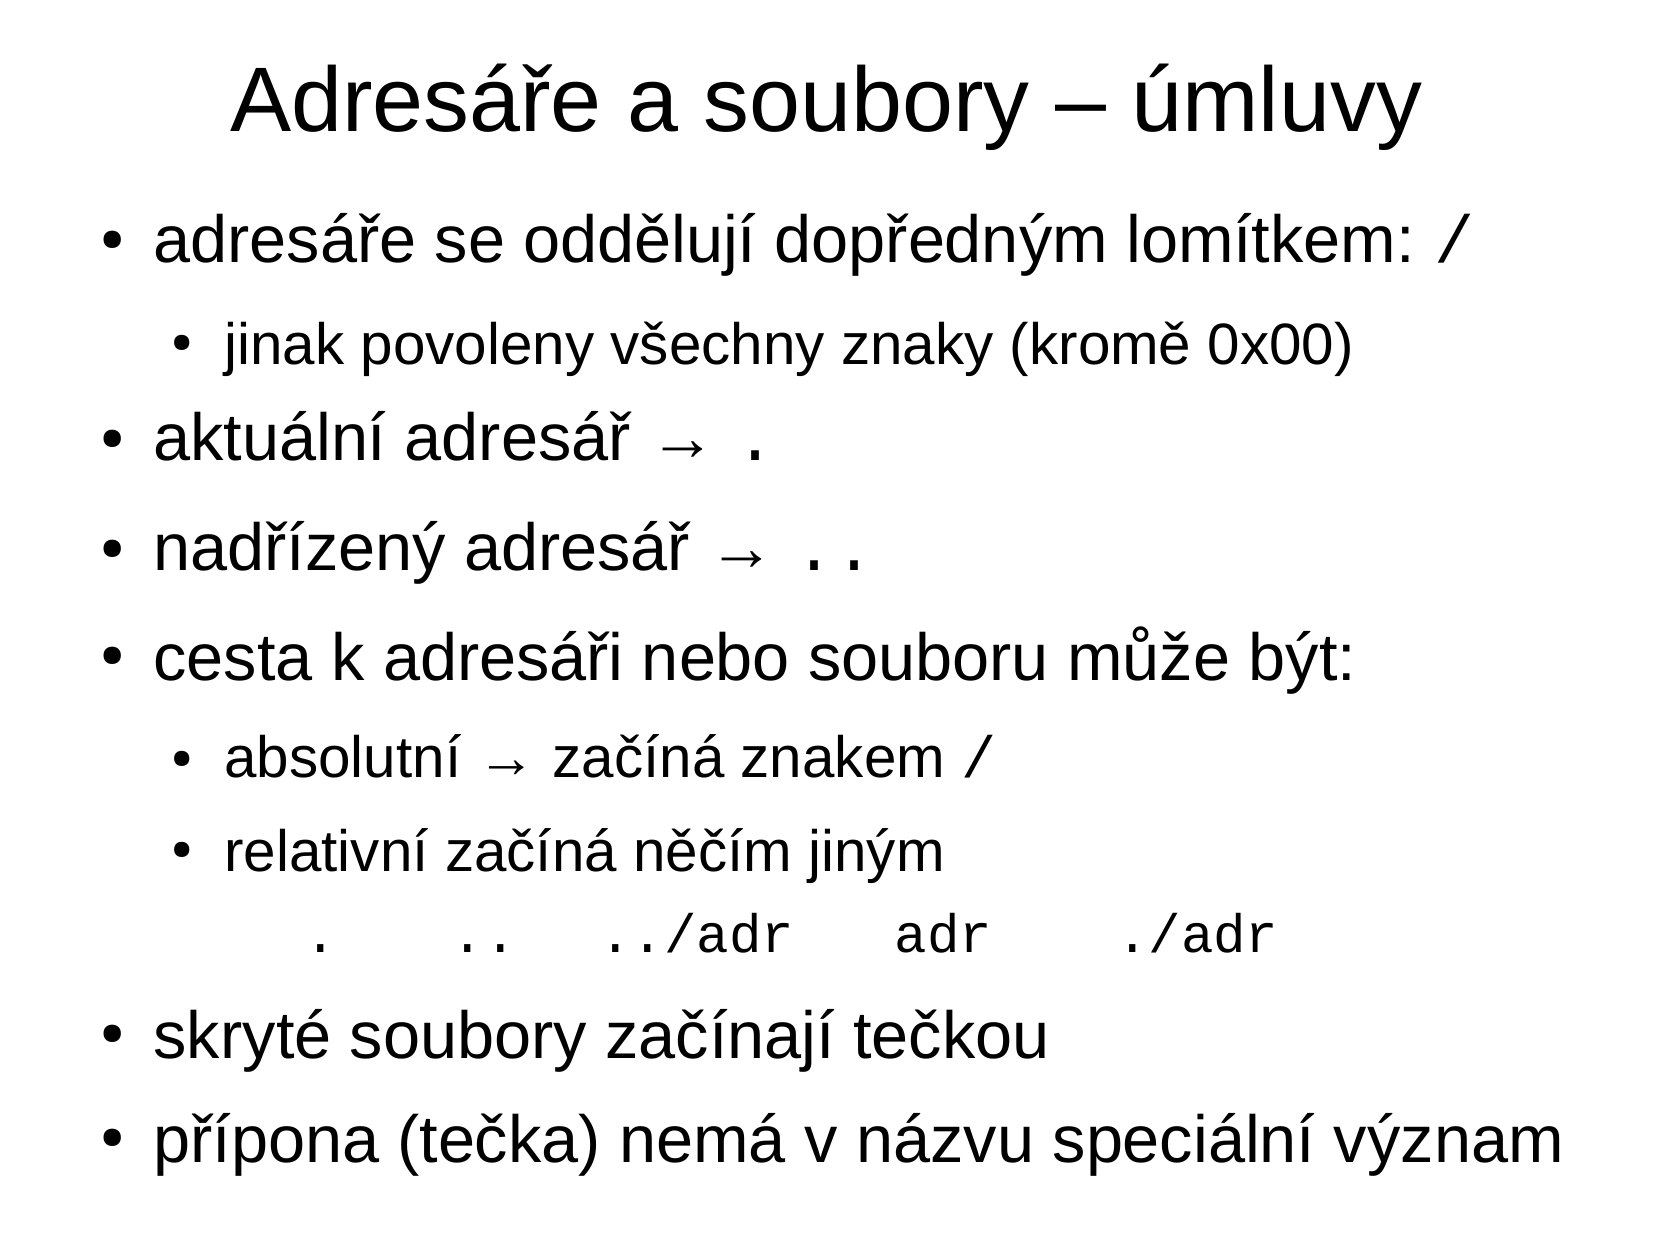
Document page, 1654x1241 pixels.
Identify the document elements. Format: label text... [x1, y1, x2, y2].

title Adresáře a soubory – úmluvy [82, 3, 1571, 196]
list adresáře se oddělují dopředným lomítkem: / jinak povoleny všechny znaky (kromě 0x00) aktuální adresář → . nadřízený adresář → .. cesta k adresáři nebo souboru může být: absolutní → začíná znakem / relativní začíná něčím jiným . .. ../adr adr ./adr skryté soubory začínají tečkou přípona (tečka) nemá v názvu speciální význam [82, 201, 1571, 1178]
